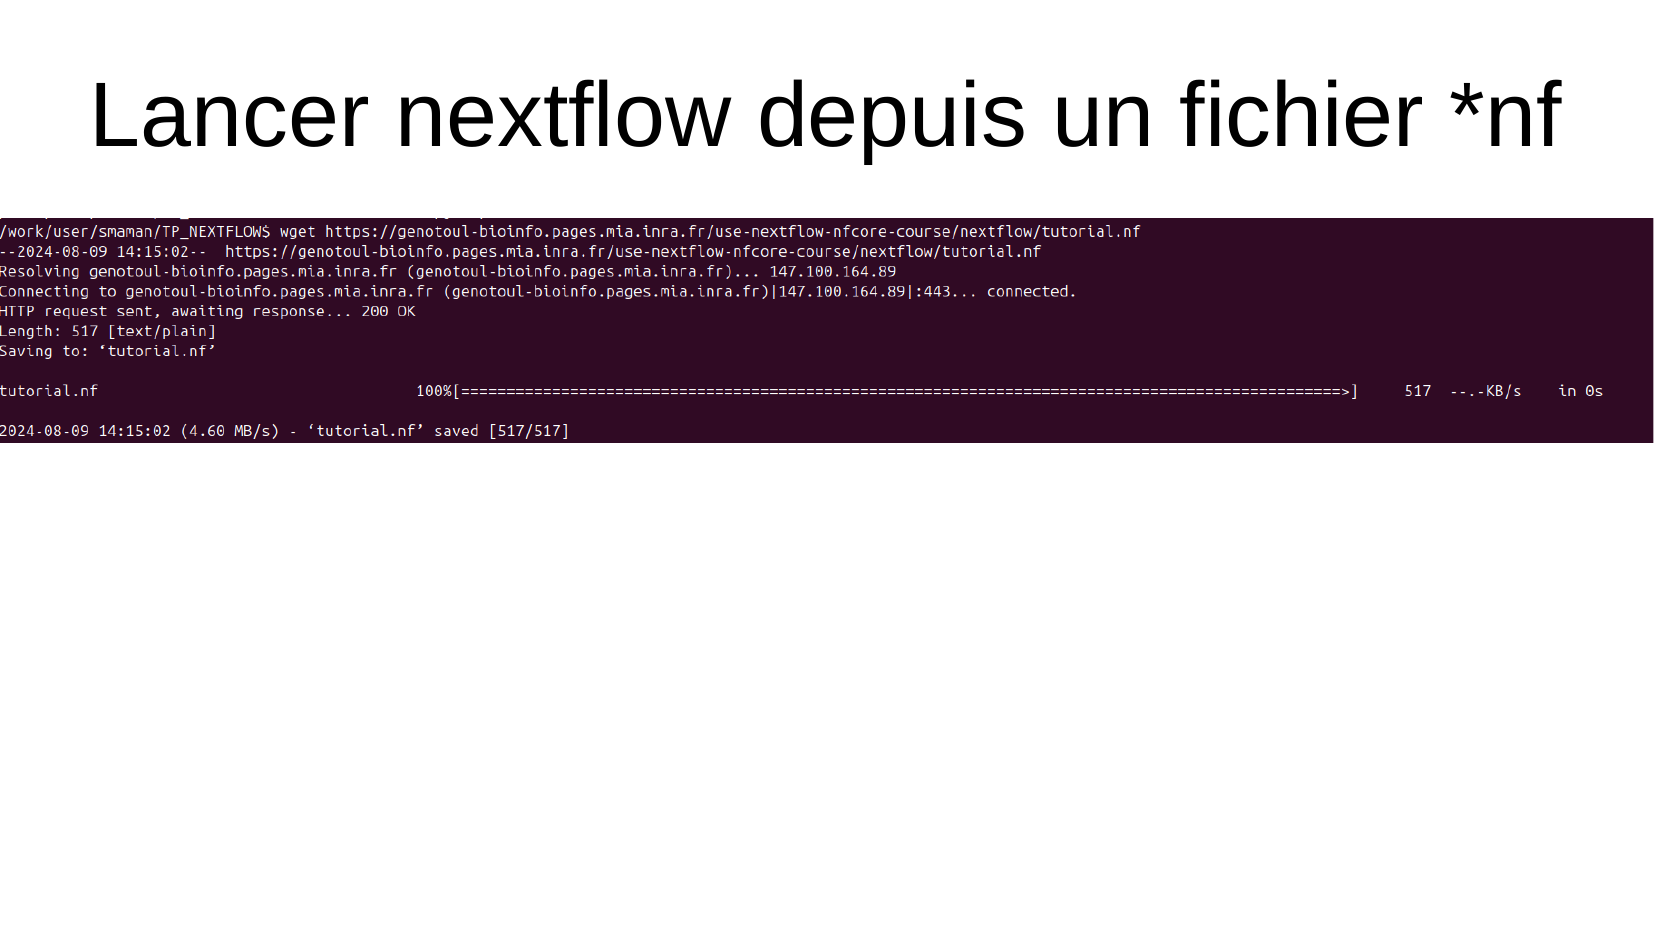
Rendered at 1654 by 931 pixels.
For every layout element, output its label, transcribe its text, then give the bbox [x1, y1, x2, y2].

title Lancer nextflow depuis un fichier *nf [82, 37, 1571, 193]
picture [0, 218, 1654, 443]
